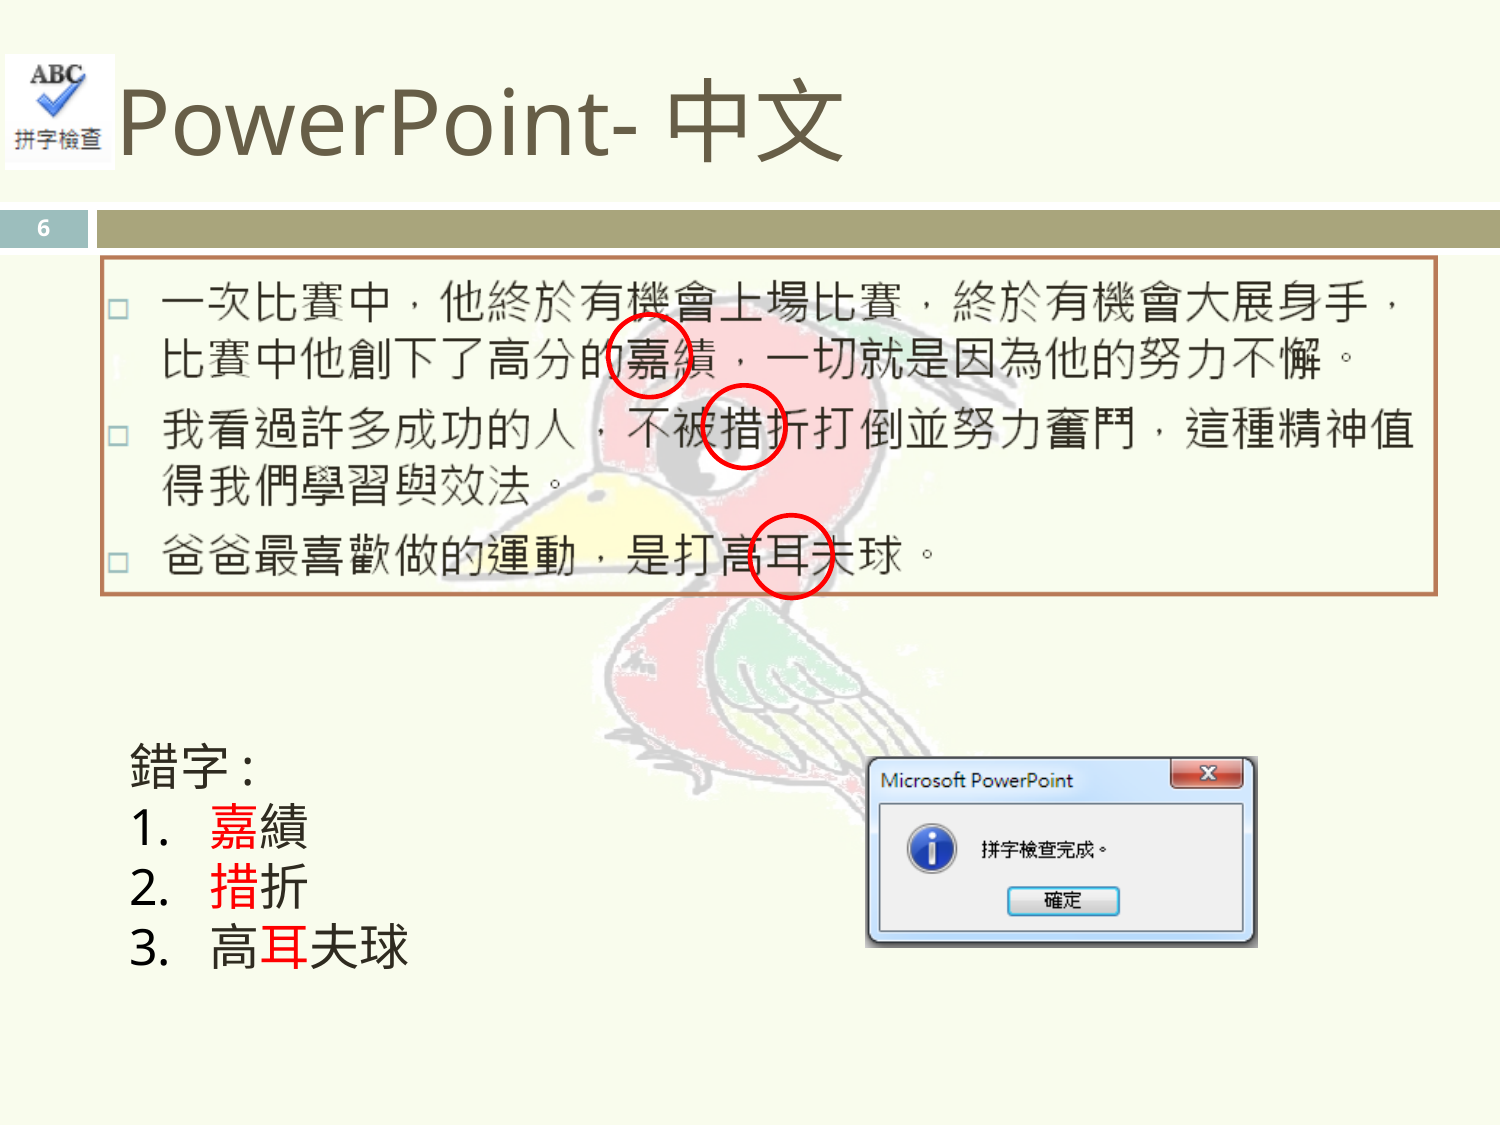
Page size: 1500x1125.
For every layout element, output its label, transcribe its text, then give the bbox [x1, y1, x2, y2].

picture [100, 254, 1438, 598]
title PowerPoint-中文 [100, 37, 1438, 201]
picture [753, 518, 830, 595]
picture [865, 757, 1258, 948]
text_box 6 [0, 208, 88, 249]
picture [5, 54, 115, 170]
text_box 錯字: 嘉績 措折 高耳夫球 [114, 727, 418, 1046]
